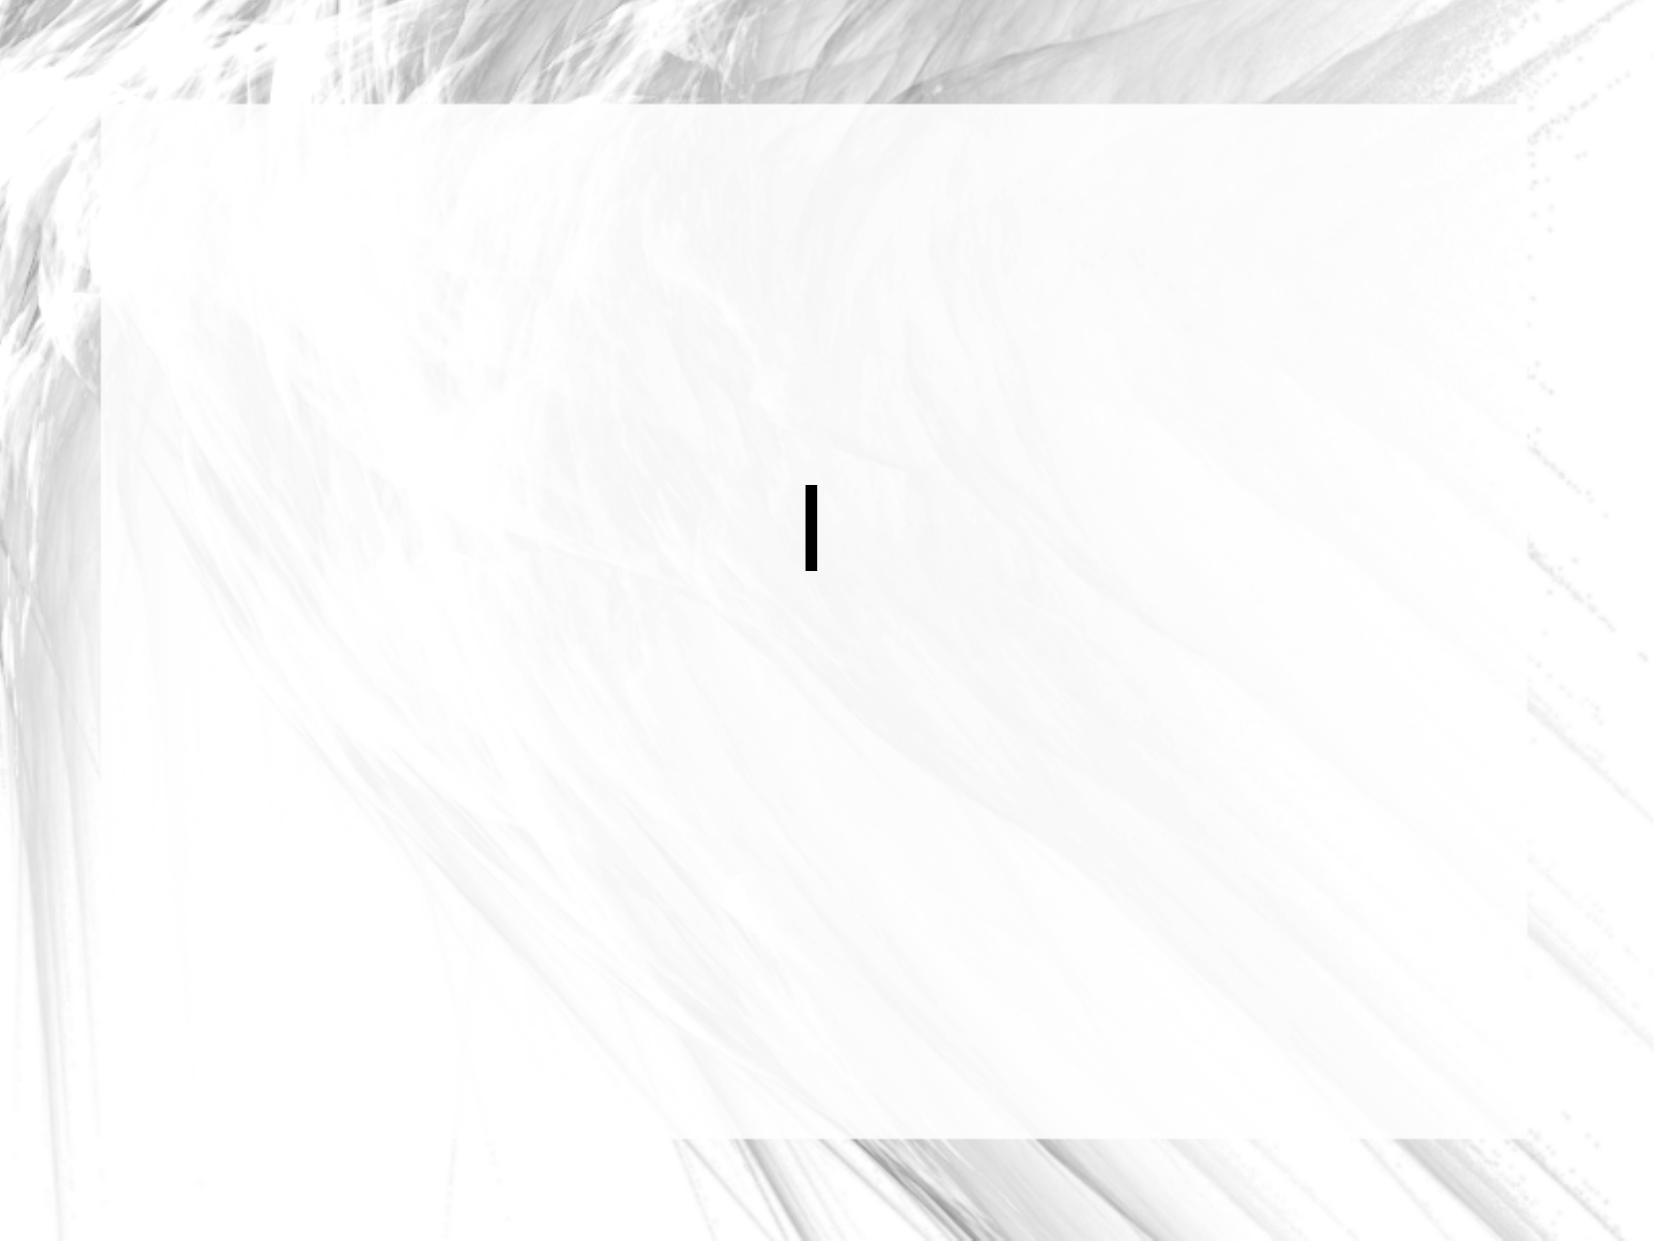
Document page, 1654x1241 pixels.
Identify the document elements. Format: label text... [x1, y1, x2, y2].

subtitle I [118, 119, 1506, 938]
picture [0, 0, 1654, 1241]
